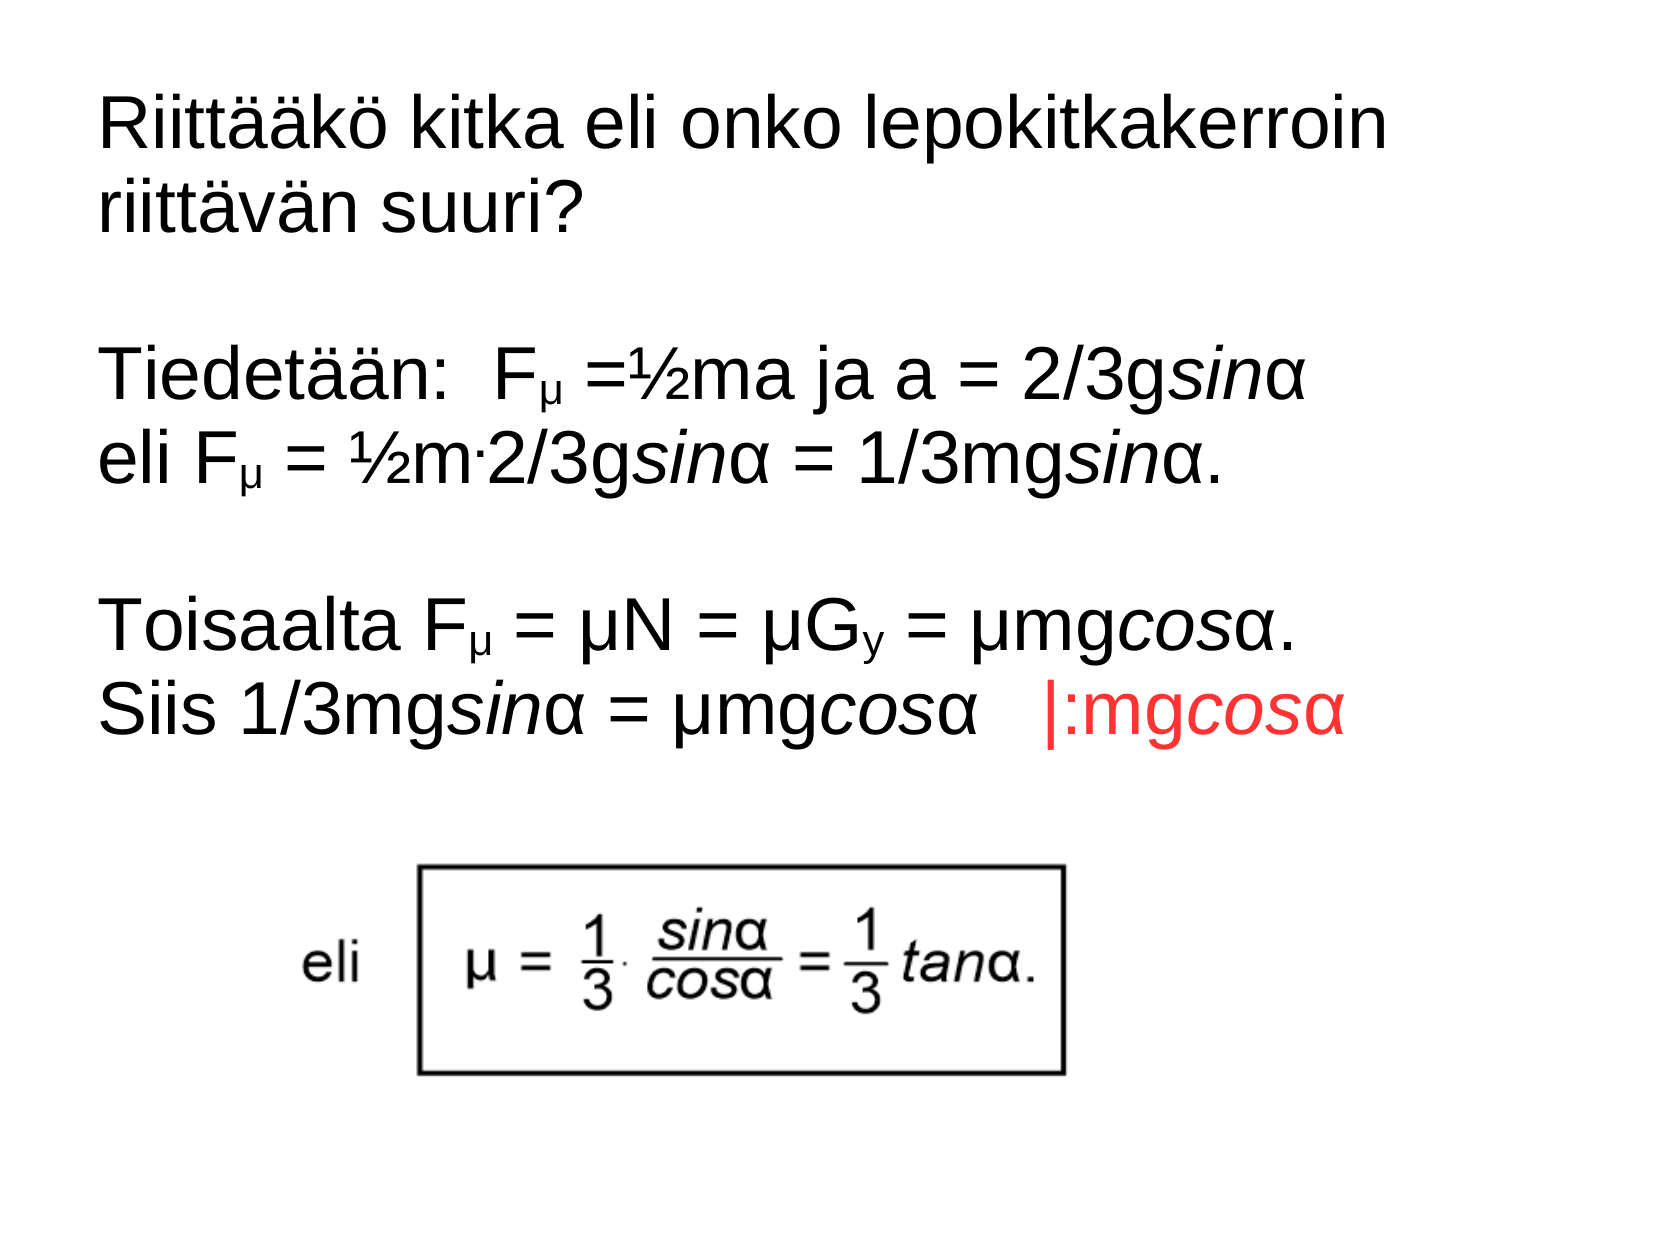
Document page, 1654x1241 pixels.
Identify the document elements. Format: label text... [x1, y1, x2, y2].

picture [283, 833, 1132, 1099]
text_box Riittääkö kitka eli onko lepokitkakerroin riittävän suuri? Tiedetään: Fμ =½ma ja a = 2/3gsinα eli Fμ = ½m.2/3gsinα = 1/3mgsinα. Toisaalta Fμ = μN = μGy = μmgcosα. Siis 1/3mgsinα = μmgcosα |:mgcosα [82, 74, 1548, 765]
